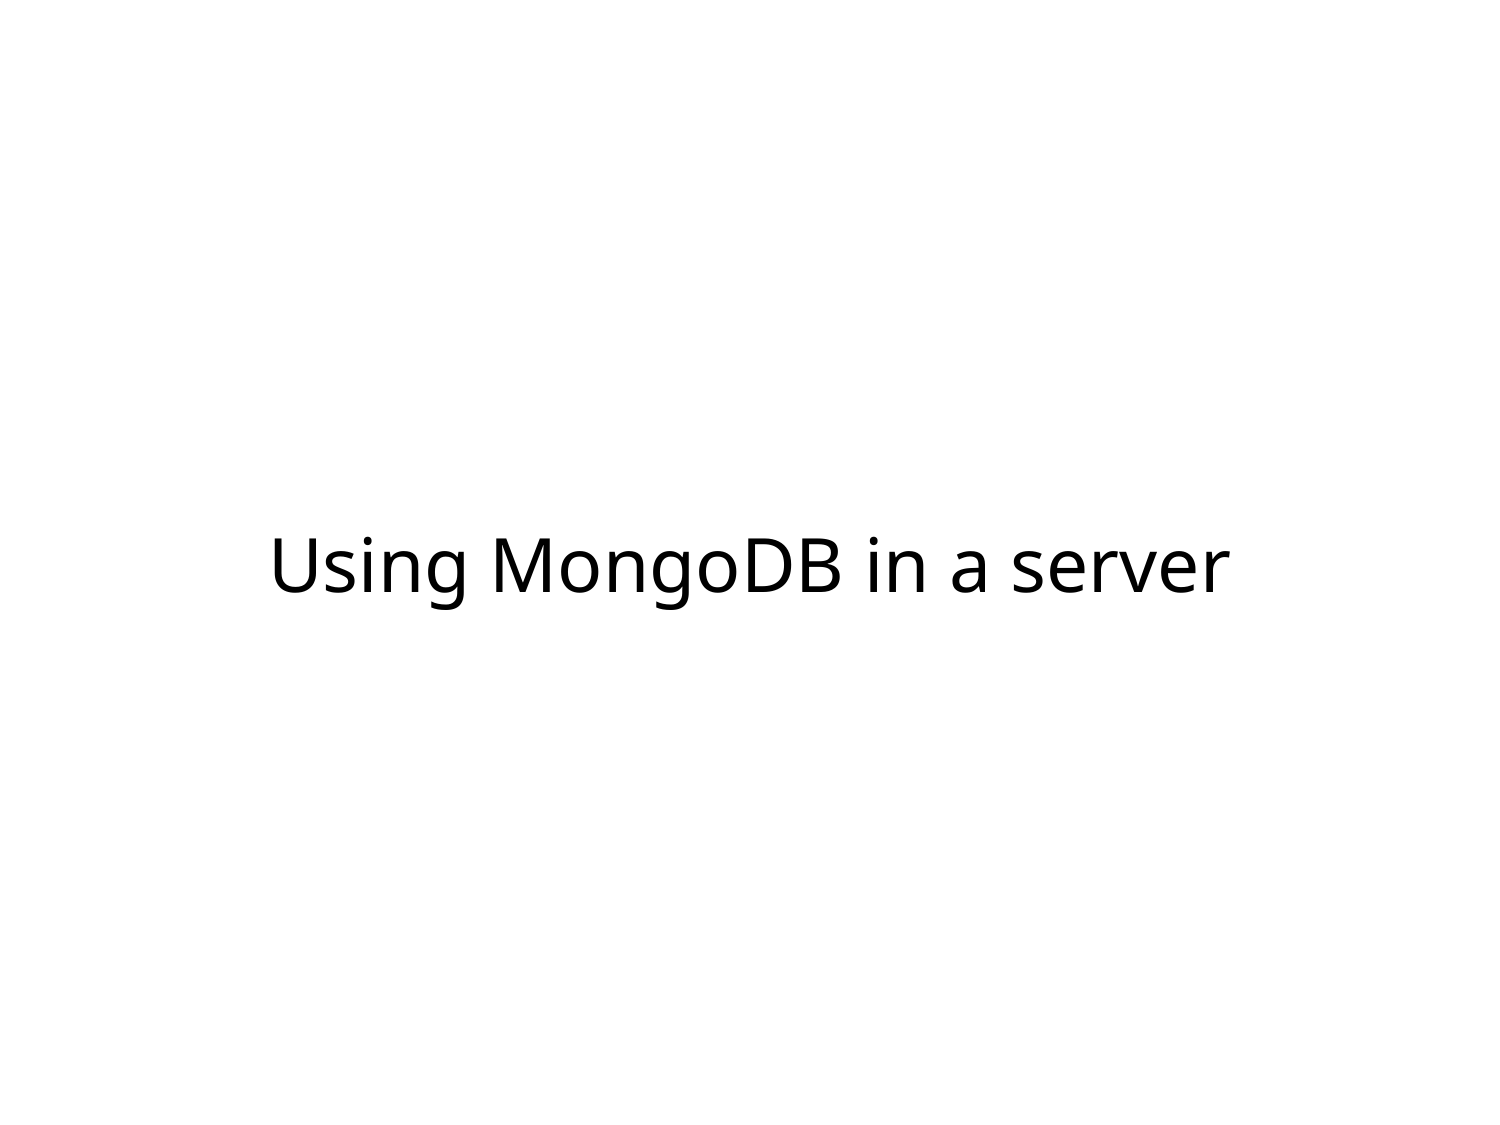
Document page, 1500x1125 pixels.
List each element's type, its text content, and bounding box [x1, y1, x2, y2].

title Using MongoDB in a server [51, 470, 1449, 655]
